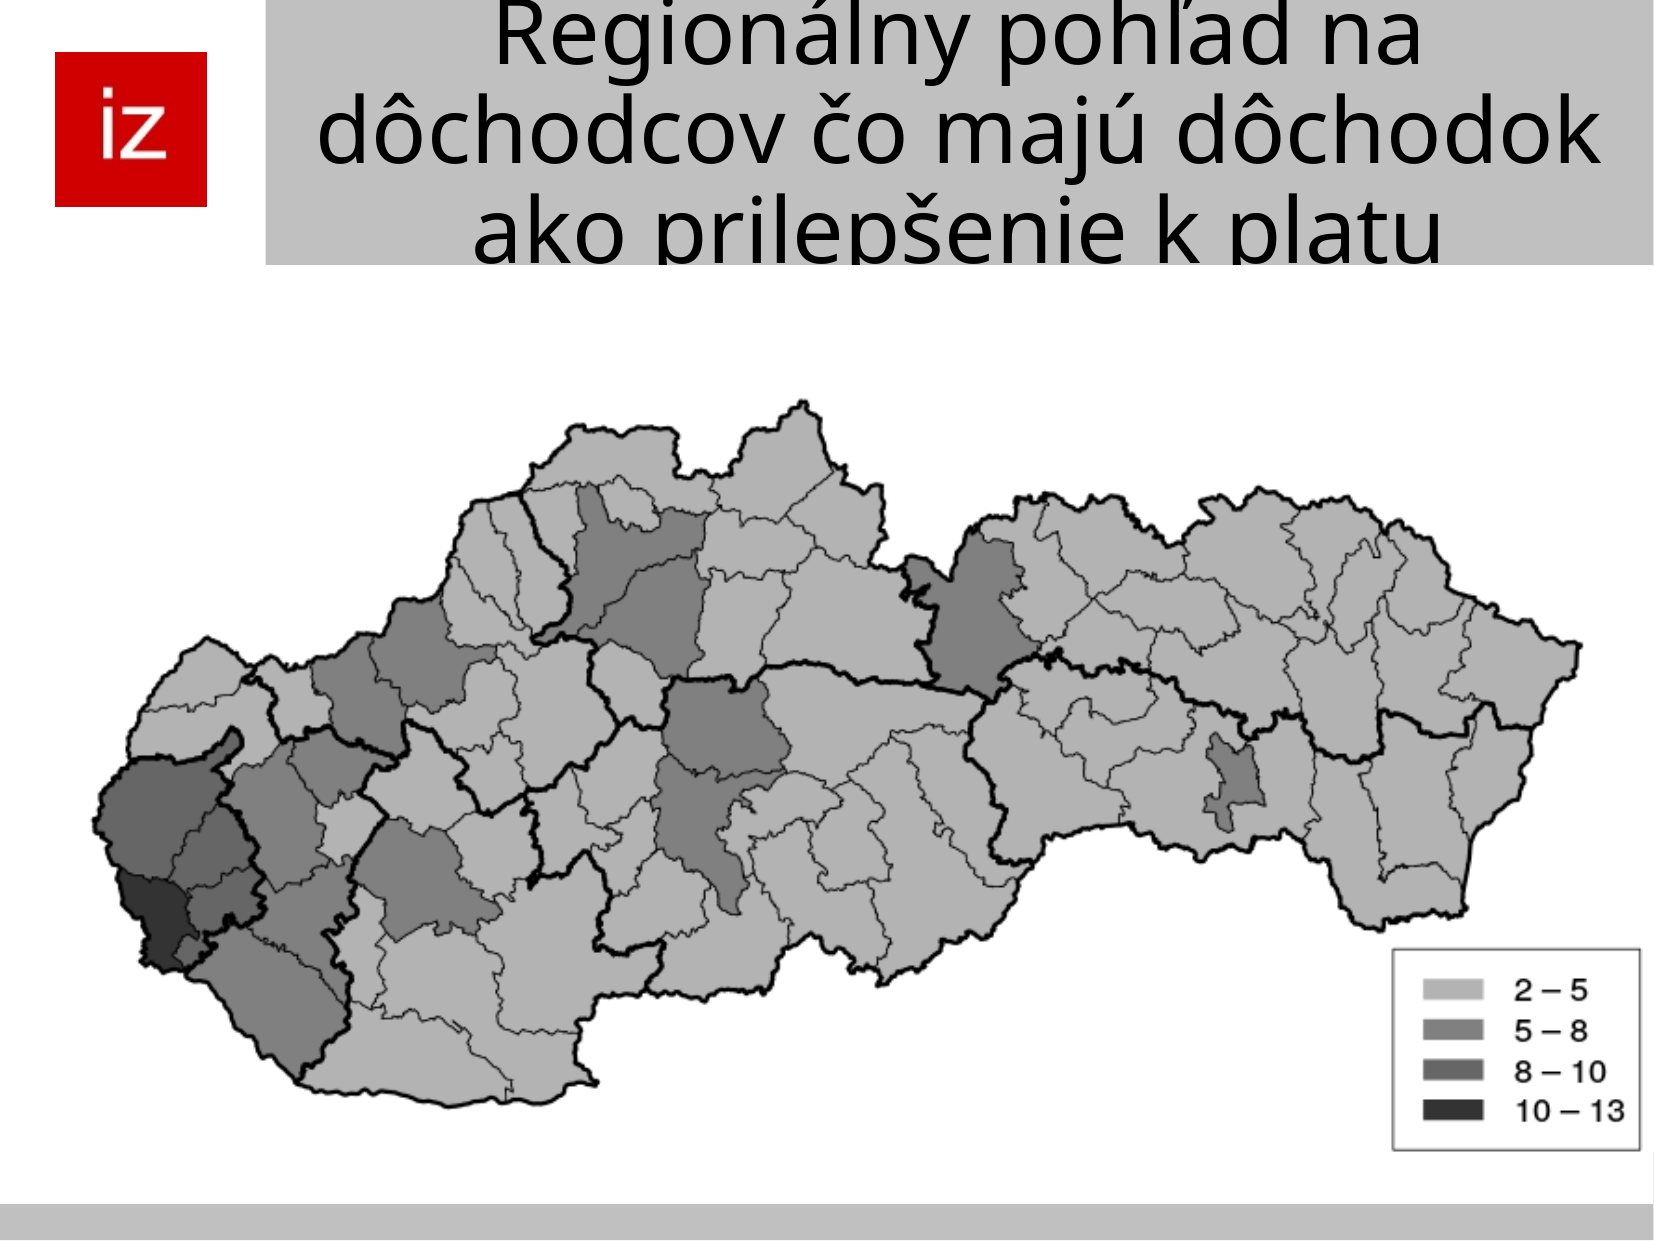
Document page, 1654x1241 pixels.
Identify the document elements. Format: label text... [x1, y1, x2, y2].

picture [0, 265, 1654, 1204]
picture [55, 52, 207, 207]
title Regionálny pohľad na dôchodcov čo majú dôchodok ako prilepšenie k platu [265, 2, 1654, 265]
